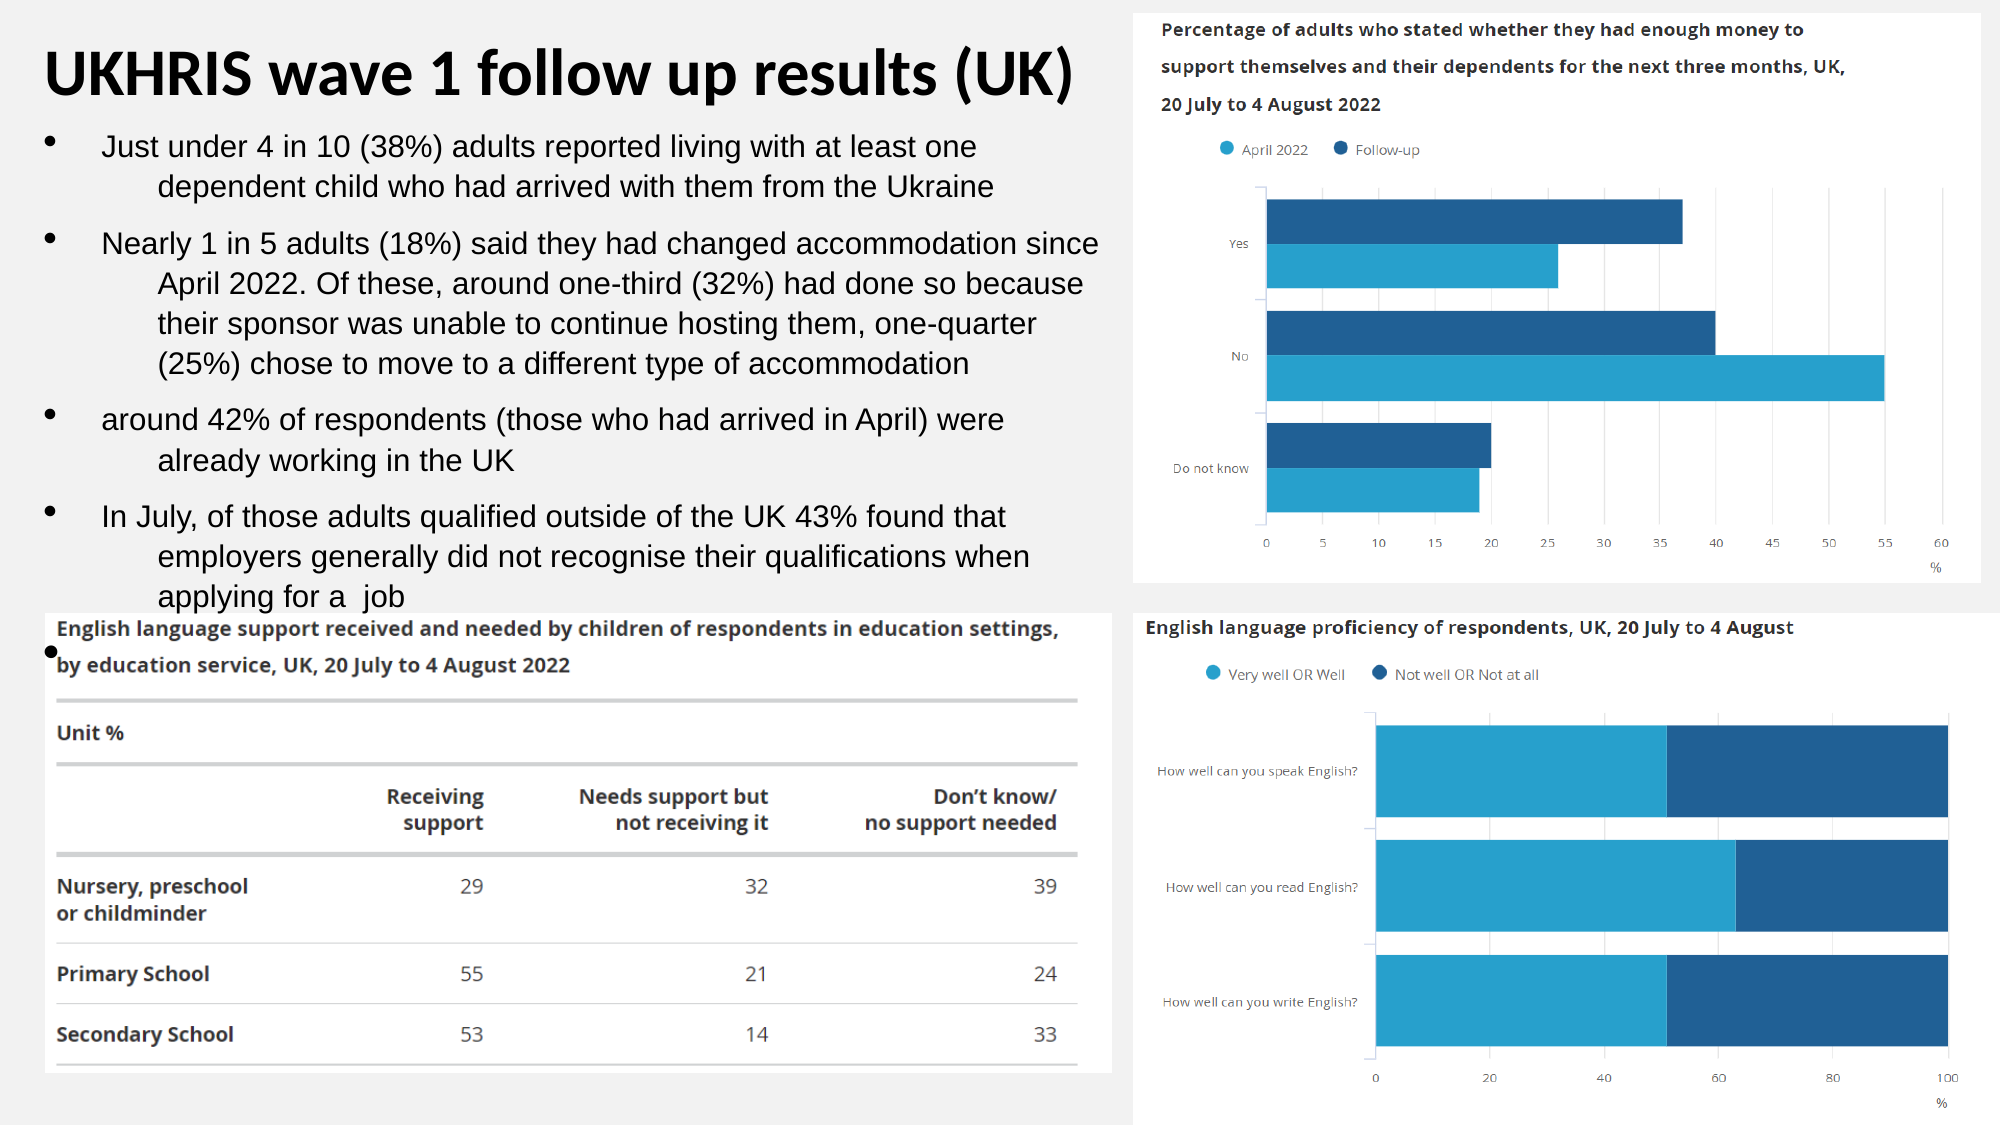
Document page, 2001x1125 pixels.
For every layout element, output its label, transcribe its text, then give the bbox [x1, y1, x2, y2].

text_box Just under 4 in 10 (38%) adults reported living with at least one dependent child who had arrived with them from the Ukraine Nearly 1 in 5 adults (18%) said they had changed accommodation since April 2022. Of these, around one-third (32%) had done so because their sponsor was unable to continue hosting them, one-quarter (25%) chose to move to a different type of accommodation around 42% of respondents (those who had arrived in April) were already working in the UK In July, of those adults qualified outside of the UK 43% found that employers generally did not recognise their qualifications when applying for a job [29, 116, 1118, 691]
title UKHRIS wave 1 follow up results (UK) [29, 17, 1096, 132]
picture [1133, 13, 1981, 583]
picture [1133, 613, 2000, 1125]
picture [45, 691, 1112, 1073]
